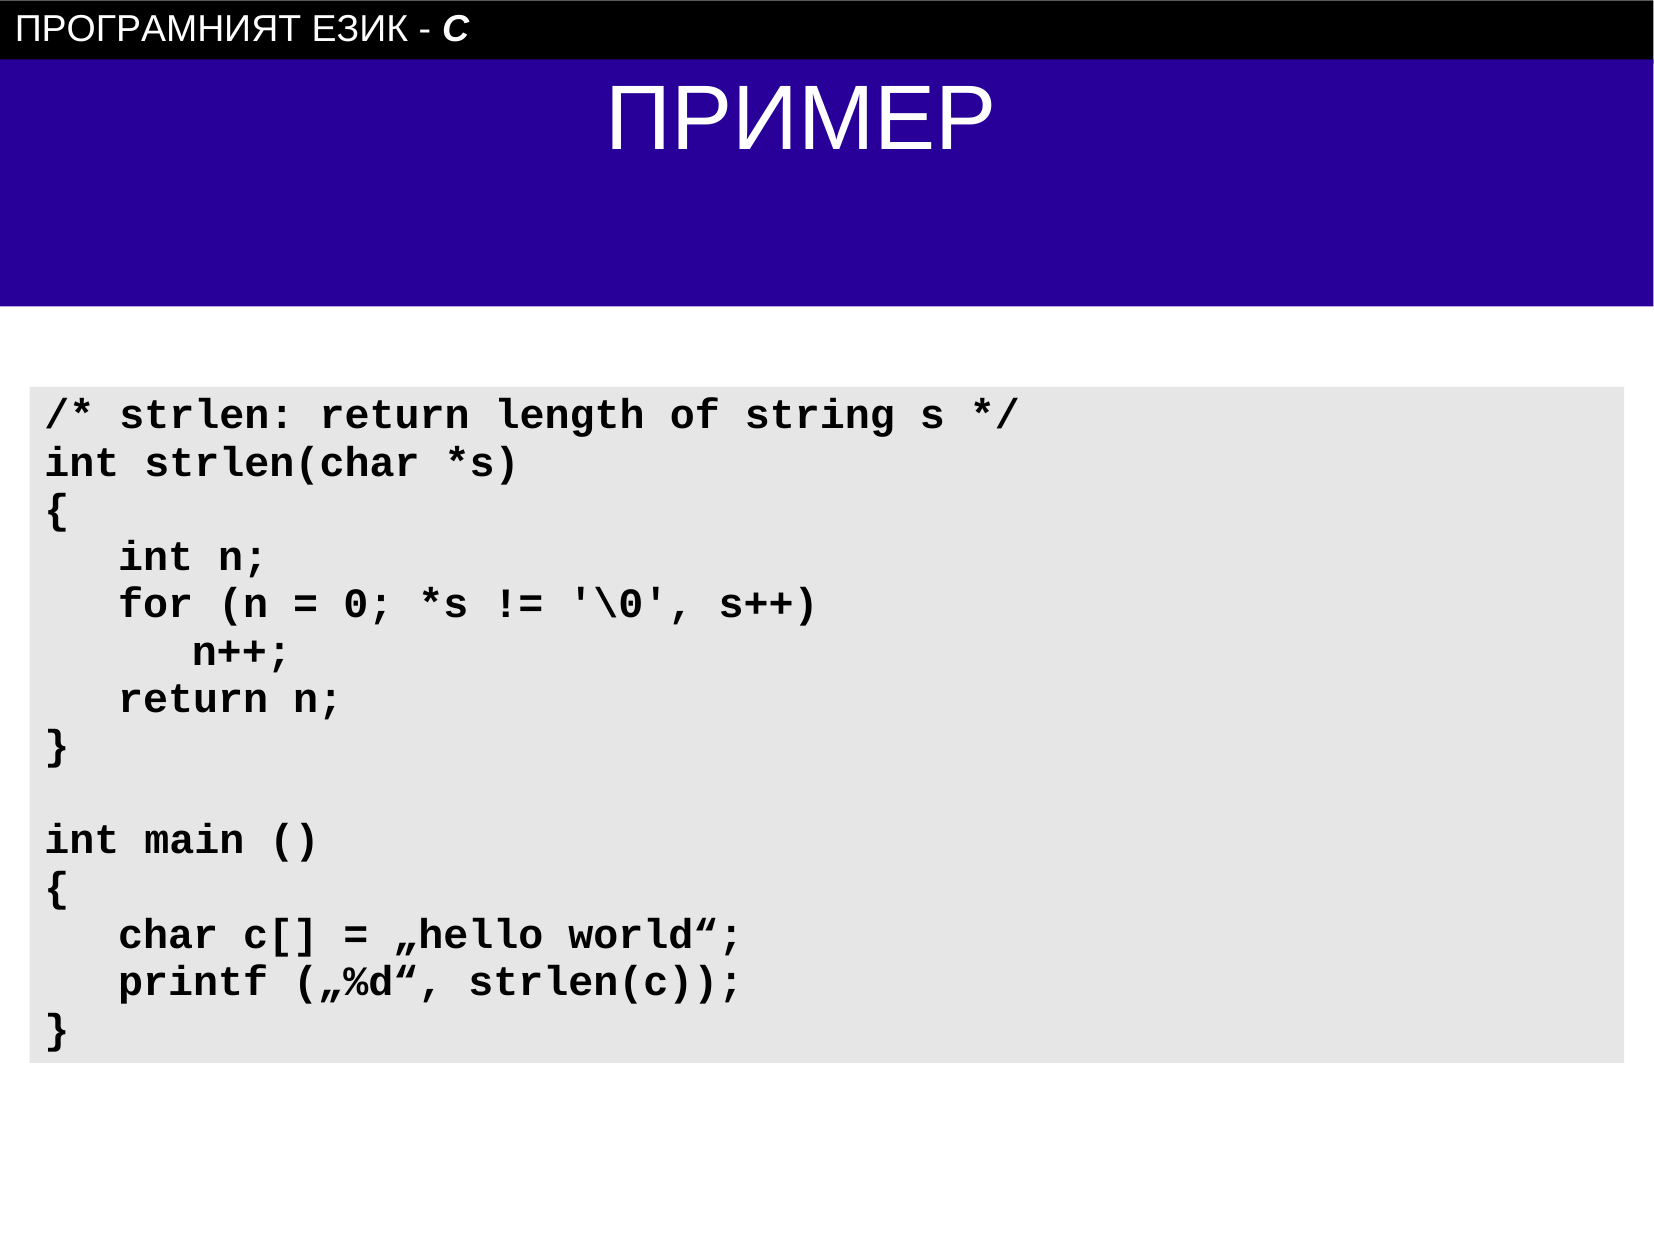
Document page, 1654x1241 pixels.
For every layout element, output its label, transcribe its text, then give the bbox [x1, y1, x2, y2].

text_box ПРИМЕР [0, 59, 1654, 307]
text_box /* strlen: return length of string s */ int strlen(char *s) { int n; for (n = 0; *s != '\0', s++) n++; return n; } int main () { char c[] = „hello world“; printf („%d“, strlen(c)); } [29, 386, 1625, 1043]
text_box ПРОГРАМНИЯT ЕЗИК - С [0, 0, 1654, 59]
